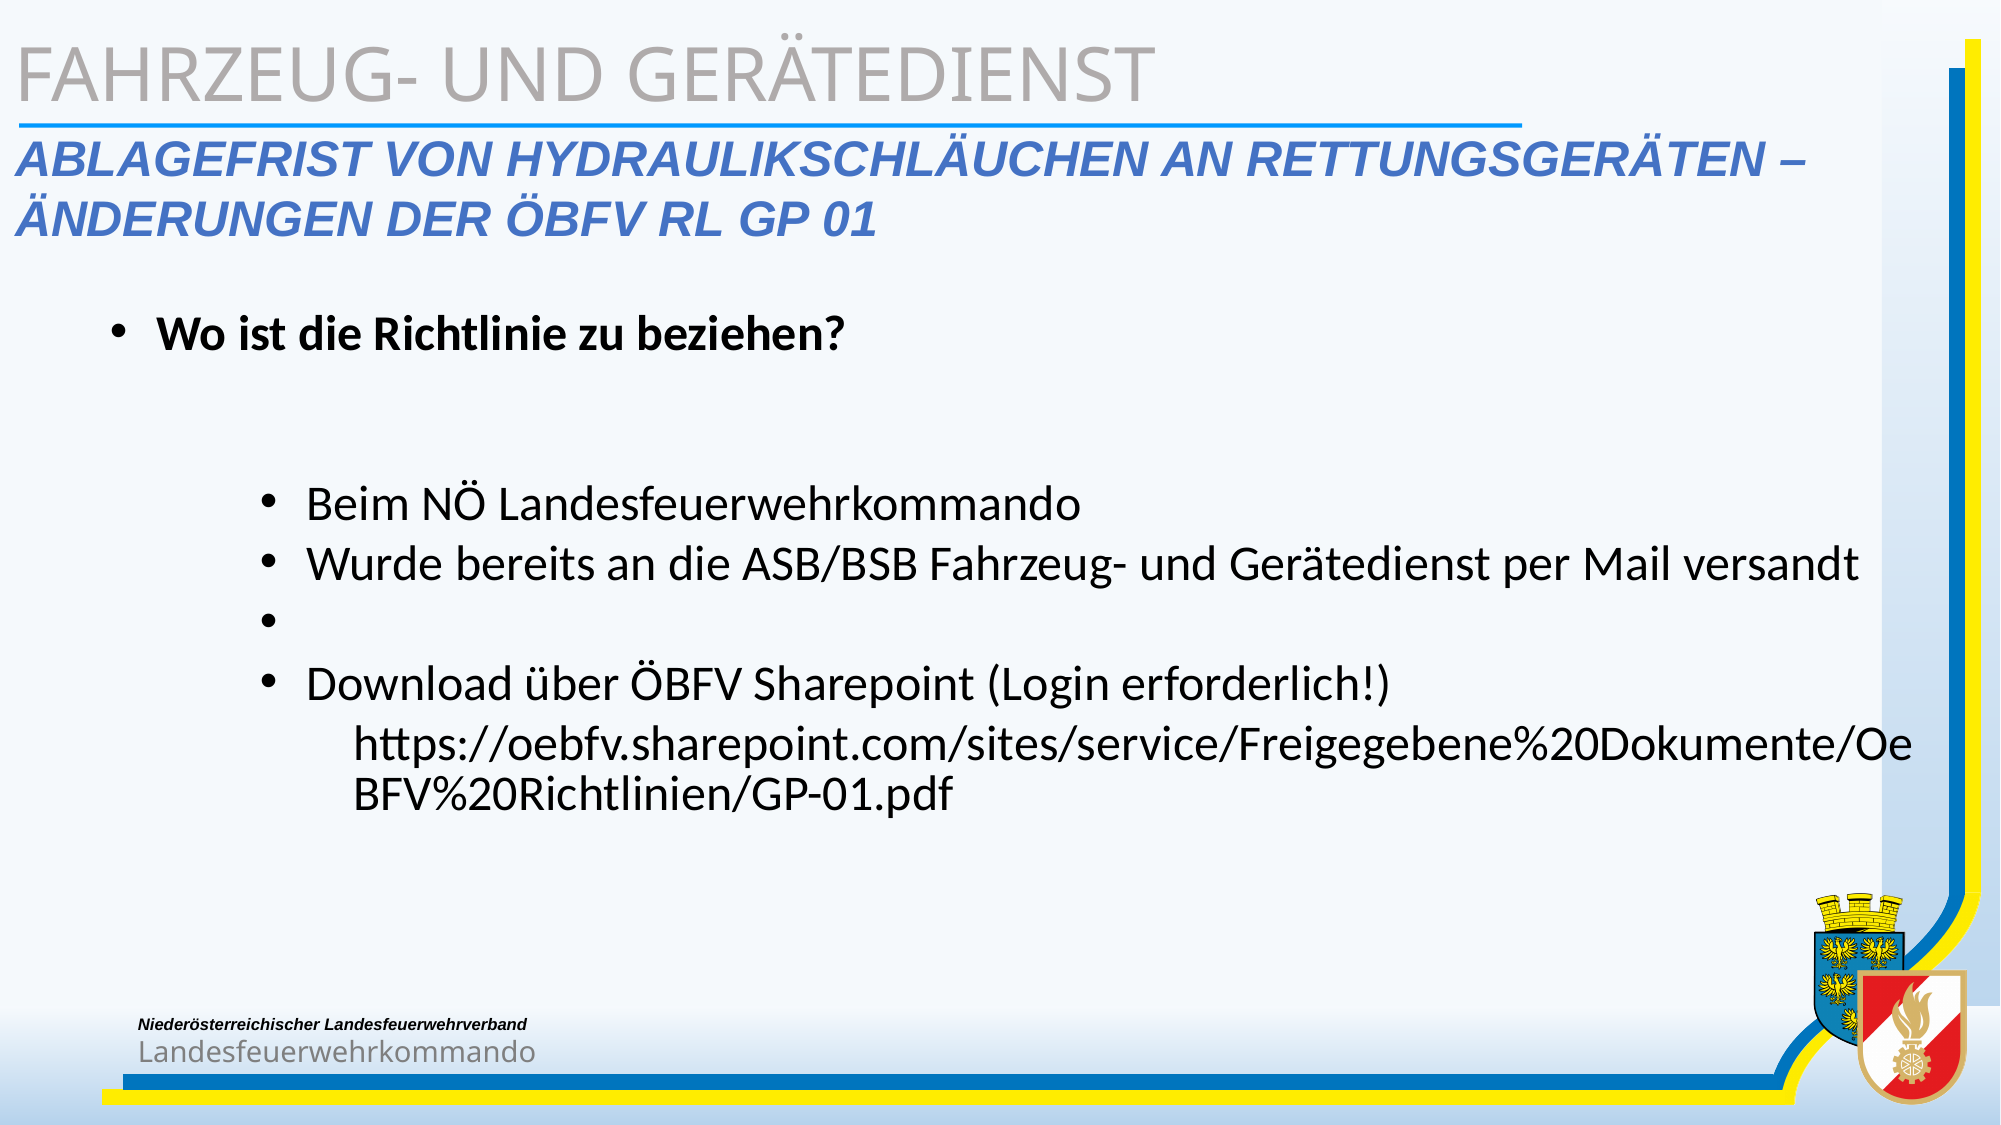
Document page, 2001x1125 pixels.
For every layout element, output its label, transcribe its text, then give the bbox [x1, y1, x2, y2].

text_box Wo ist die Richtlinie zu beziehen? Beim NÖ Landesfeuerwehrkommando Wurde bereits an die ASB/BSB Fahrzeug- und Gerätedienst per Mail versandt Download über ÖBFV Sharepoint (Login erforderlich!) https://oebfv.sharepoint.com/sites/service/Freigegebene%20Dokumente/OeBFV%20Richtlinien/GP-01.pdf [94, 292, 1941, 844]
text_box FAHRZEUG- UND GERÄTEDIENST [0, 0, 1574, 118]
text_box ABLAGEFRIST VON HYDRAULIKSCHLÄUCHEN AN RETTUNGSGERÄTEN – ÄNDERUNGEN DER ÖBFV RL GP 01 [0, 118, 1900, 256]
